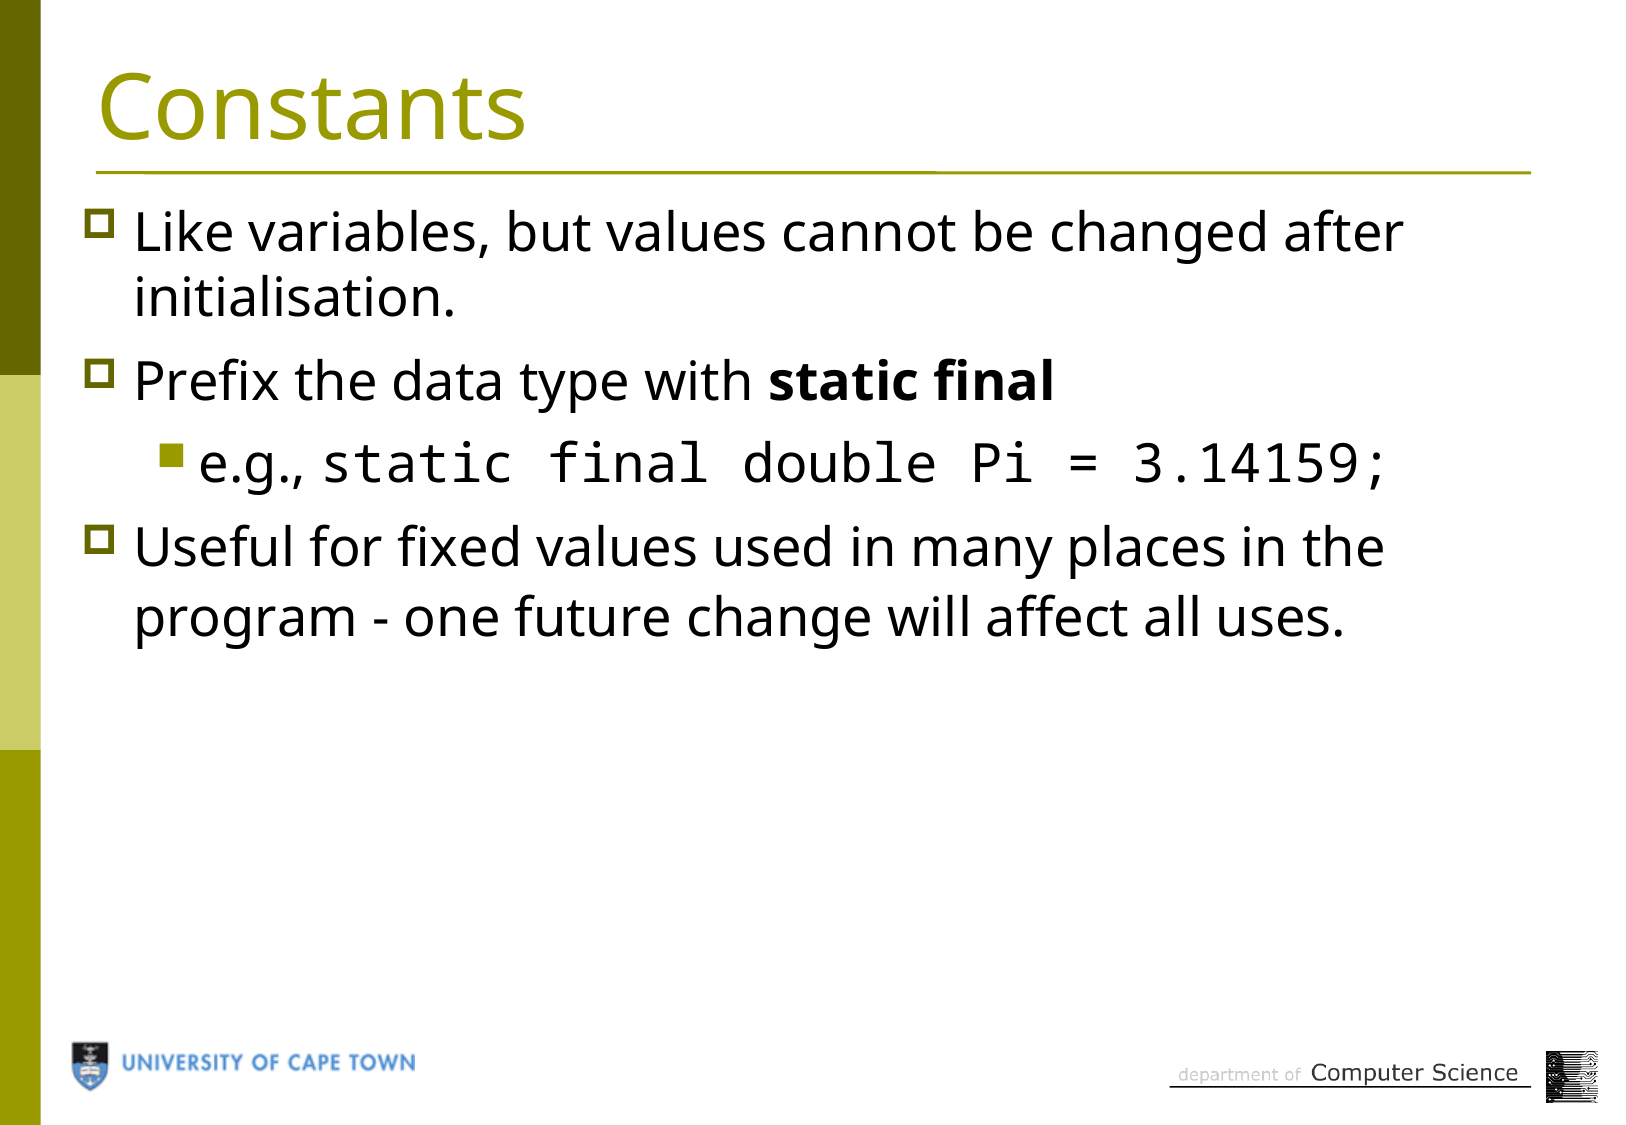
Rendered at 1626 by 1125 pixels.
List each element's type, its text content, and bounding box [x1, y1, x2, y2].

picture [1546, 1051, 1598, 1103]
text_box Like variables, but values cannot be changed after initialisation. Prefix the data type with static final e.g., static final double Pi = 3.14159; Useful for fixed values used in many places in the program - one future change will affect all uses. [81, 196, 1543, 749]
picture [1169, 1043, 1532, 1091]
picture [61, 1024, 415, 1103]
title Constants [81, 37, 1543, 180]
